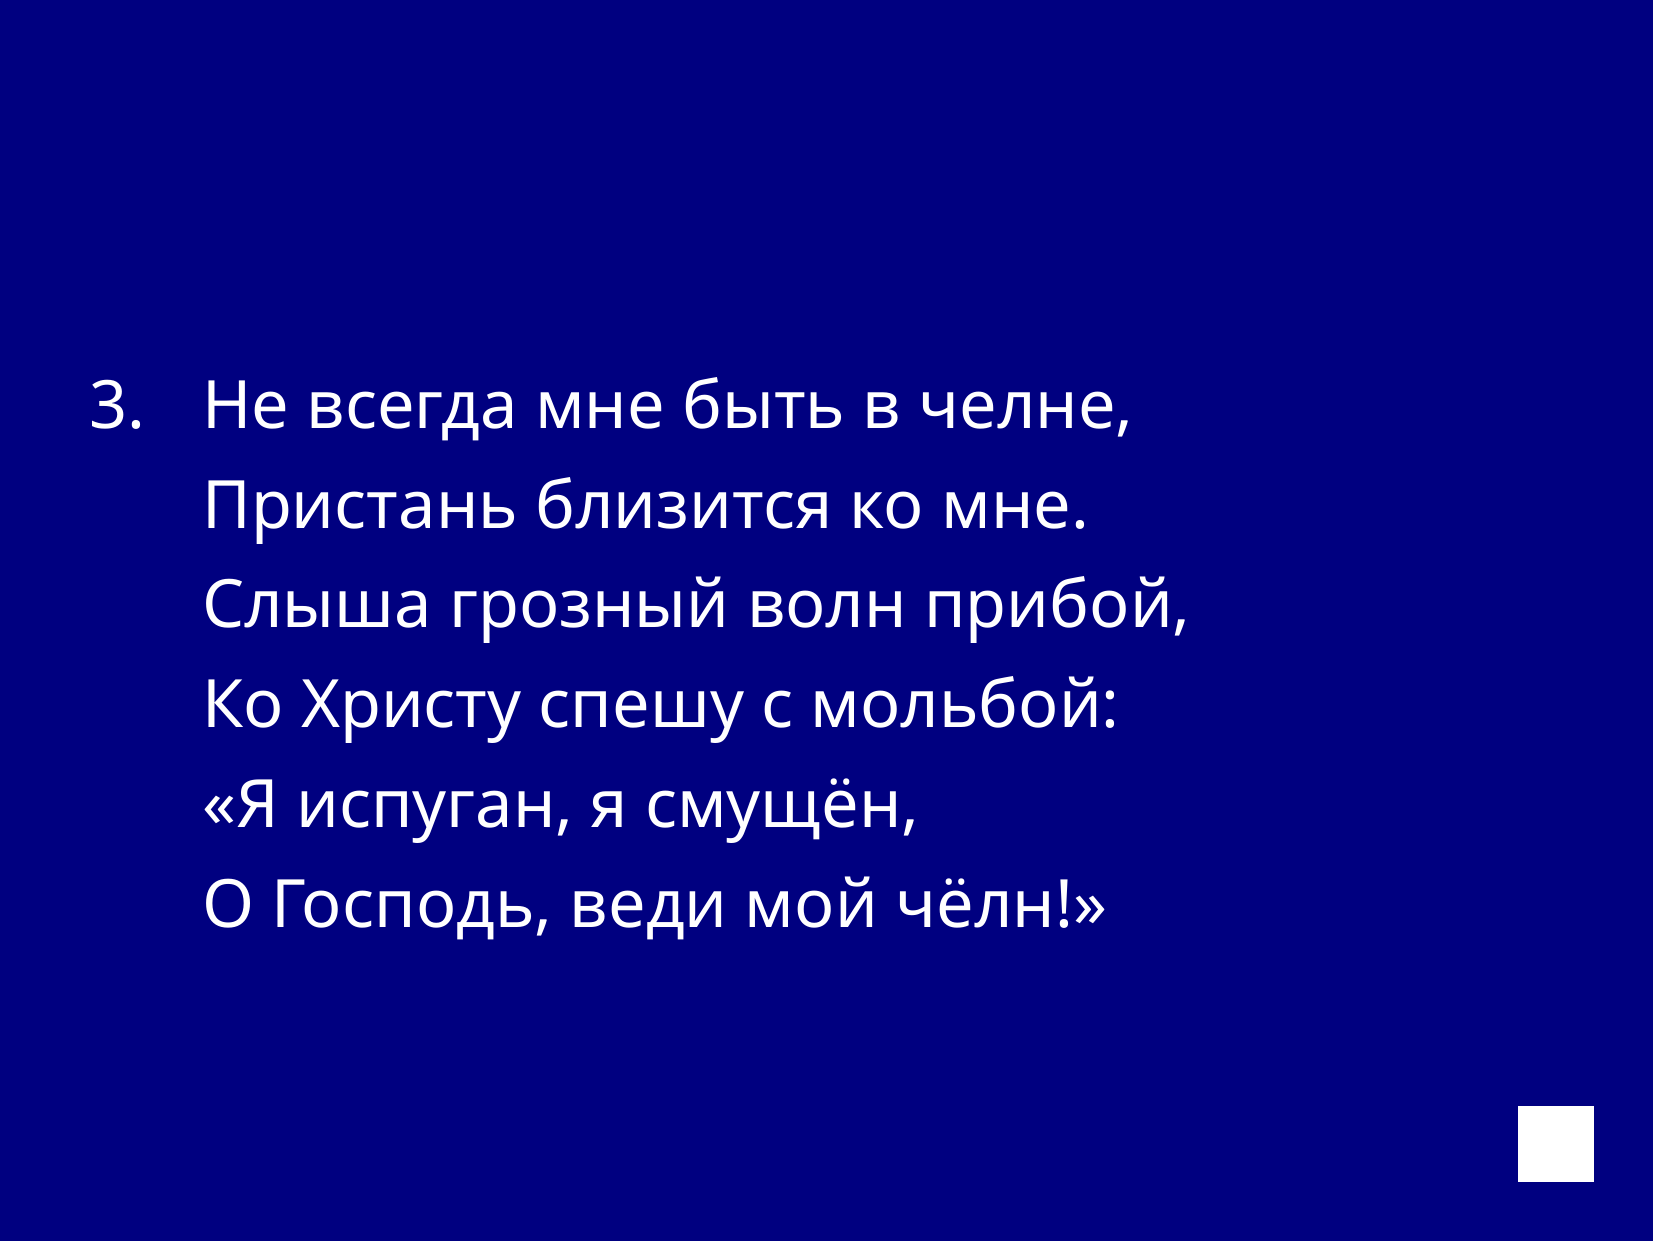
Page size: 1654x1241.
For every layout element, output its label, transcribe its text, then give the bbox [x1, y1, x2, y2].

text_box 3. Не всегда мне быть в челне, Пристань близится ко мне. Слыша грозный волн прибой, Ко Христу спешу с мольбой: «Я испуган, я смущён, О Господь, веди мой чёлн!» [75, 150, 1576, 1163]
text_box [1518, 1106, 1594, 1182]
